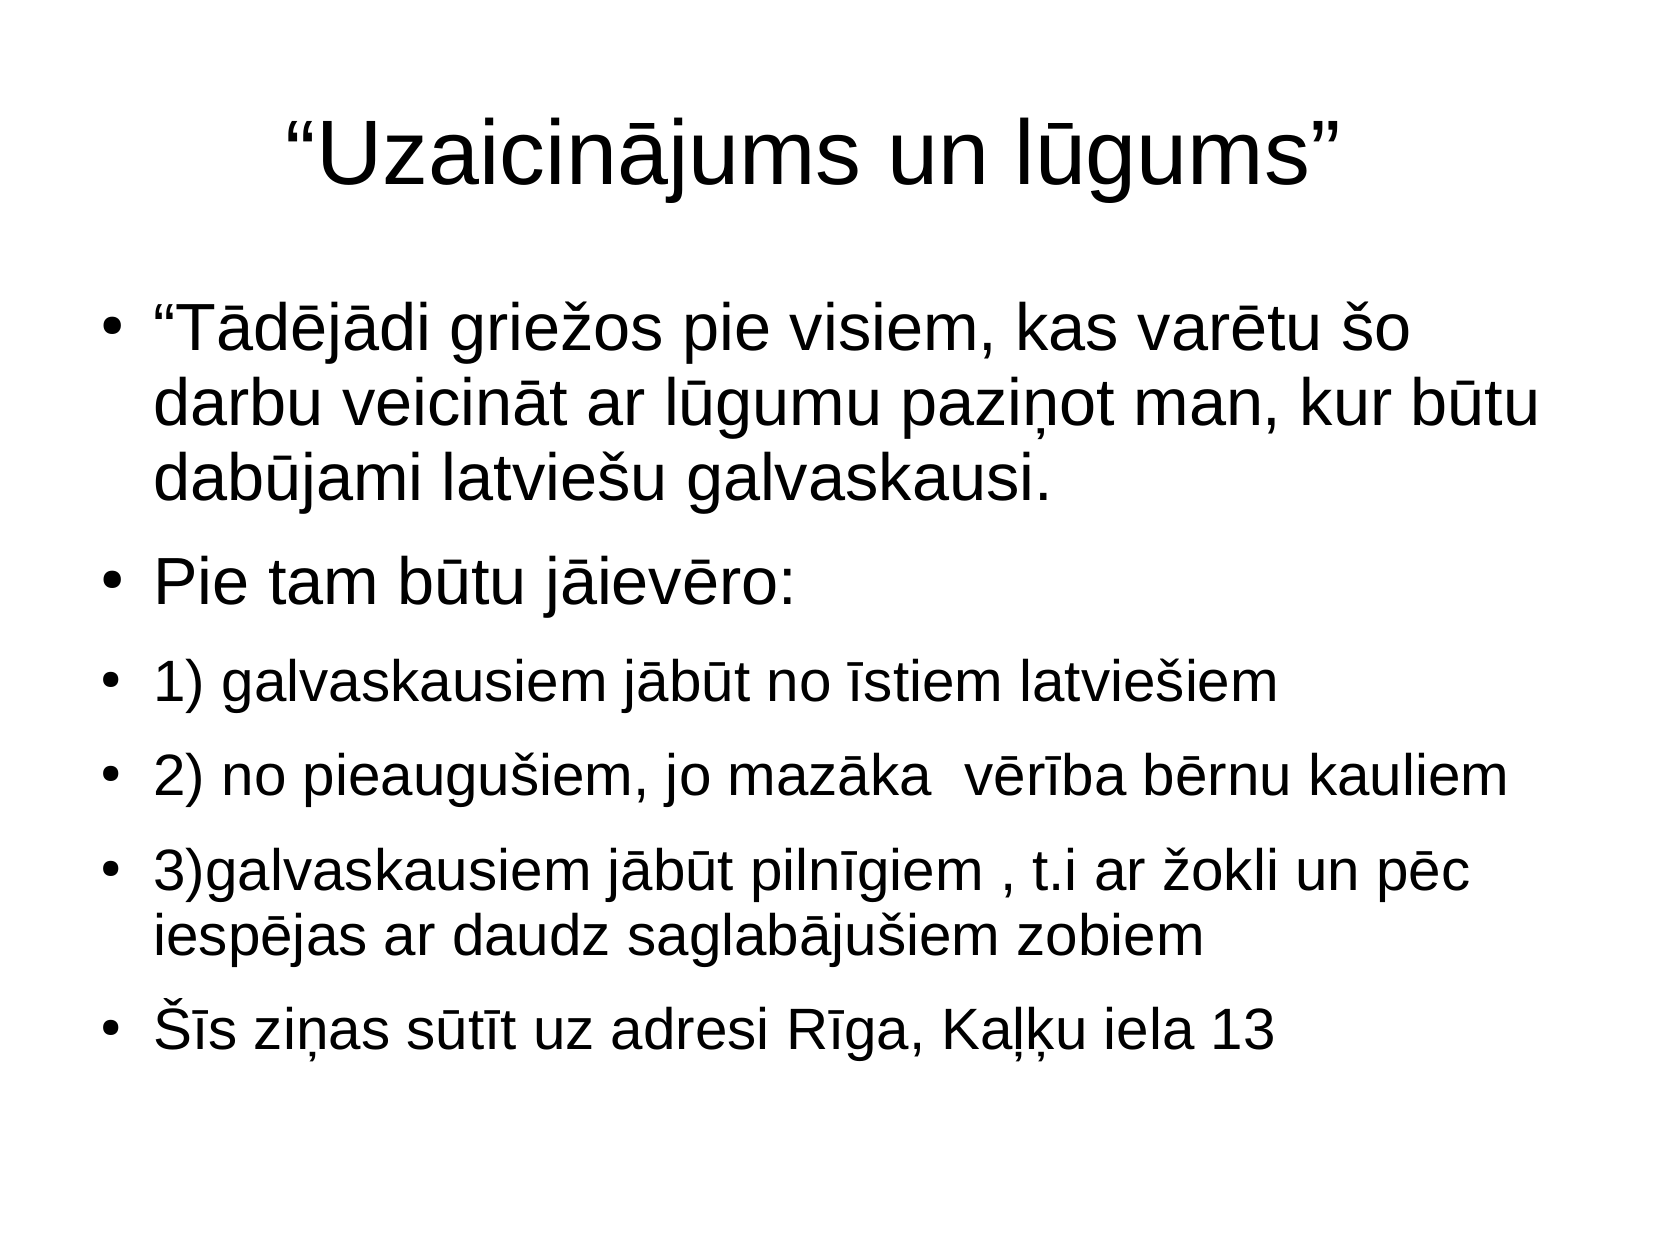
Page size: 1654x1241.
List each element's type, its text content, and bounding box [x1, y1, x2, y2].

title “Uzaicinājums un lūgums” [82, 49, 1571, 257]
list “Tādējādi griežos pie visiem, kas varētu šo darbu veicināt ar lūgumu paziņot man, kur būtu dabūjami latviešu galvaskausi. Pie tam būtu jāievēro: 1) galvaskausiem jābūt no īstiem latviešiem 2) no pieaugušiem, jo mazāka vērība bērnu kauliem 3)galvaskausiem jābūt pilnīgiem , t.i ar žokli un pēc iespējas ar daudz saglabājušiem zobiem Šīs ziņas sūtīt uz adresi Rīga, Kaļķu iela 13 [82, 290, 1571, 1109]
